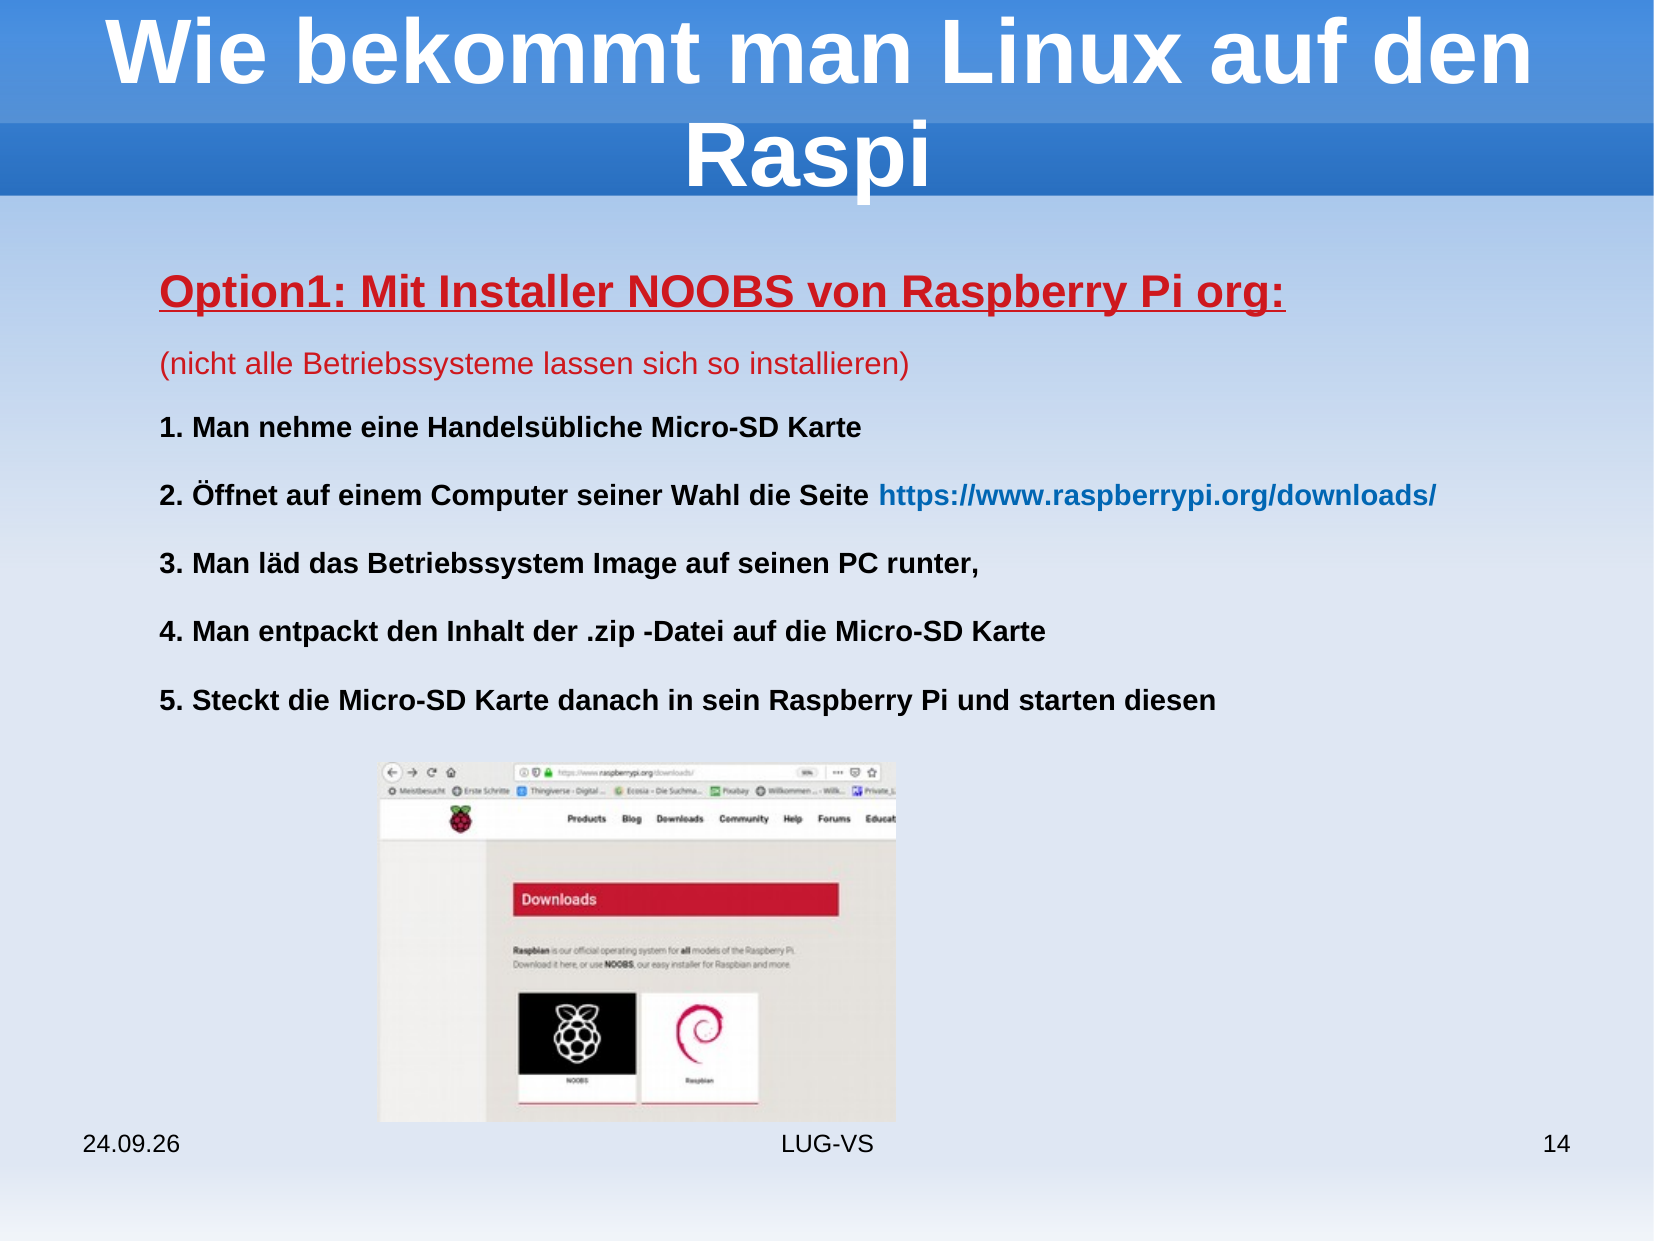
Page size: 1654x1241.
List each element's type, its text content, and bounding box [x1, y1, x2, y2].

title Wie bekommt man Linux auf den Raspi [76, 0, 1565, 208]
list Option1: Mit Installer NOOBS von Raspberry Pi org: (nicht alle Betriebssysteme lassen sich so installieren) 1. Man nehme eine Handelsübliche Micro-SD Karte 2. Öffnet auf einem Computer seiner Wahl die Seite https://www.raspberrypi.org/downloads/ 3. Man läd das Betriebssystem Image auf seinen PC runter, 4. Man entpackt den Inhalt der .zip -Datei auf die Micro-SD Karte 5. Steckt die Micro-SD Karte danach in sein Raspberry Pi und starten diesen [88, 265, 1577, 1098]
picture [0, 0, 1654, 1241]
